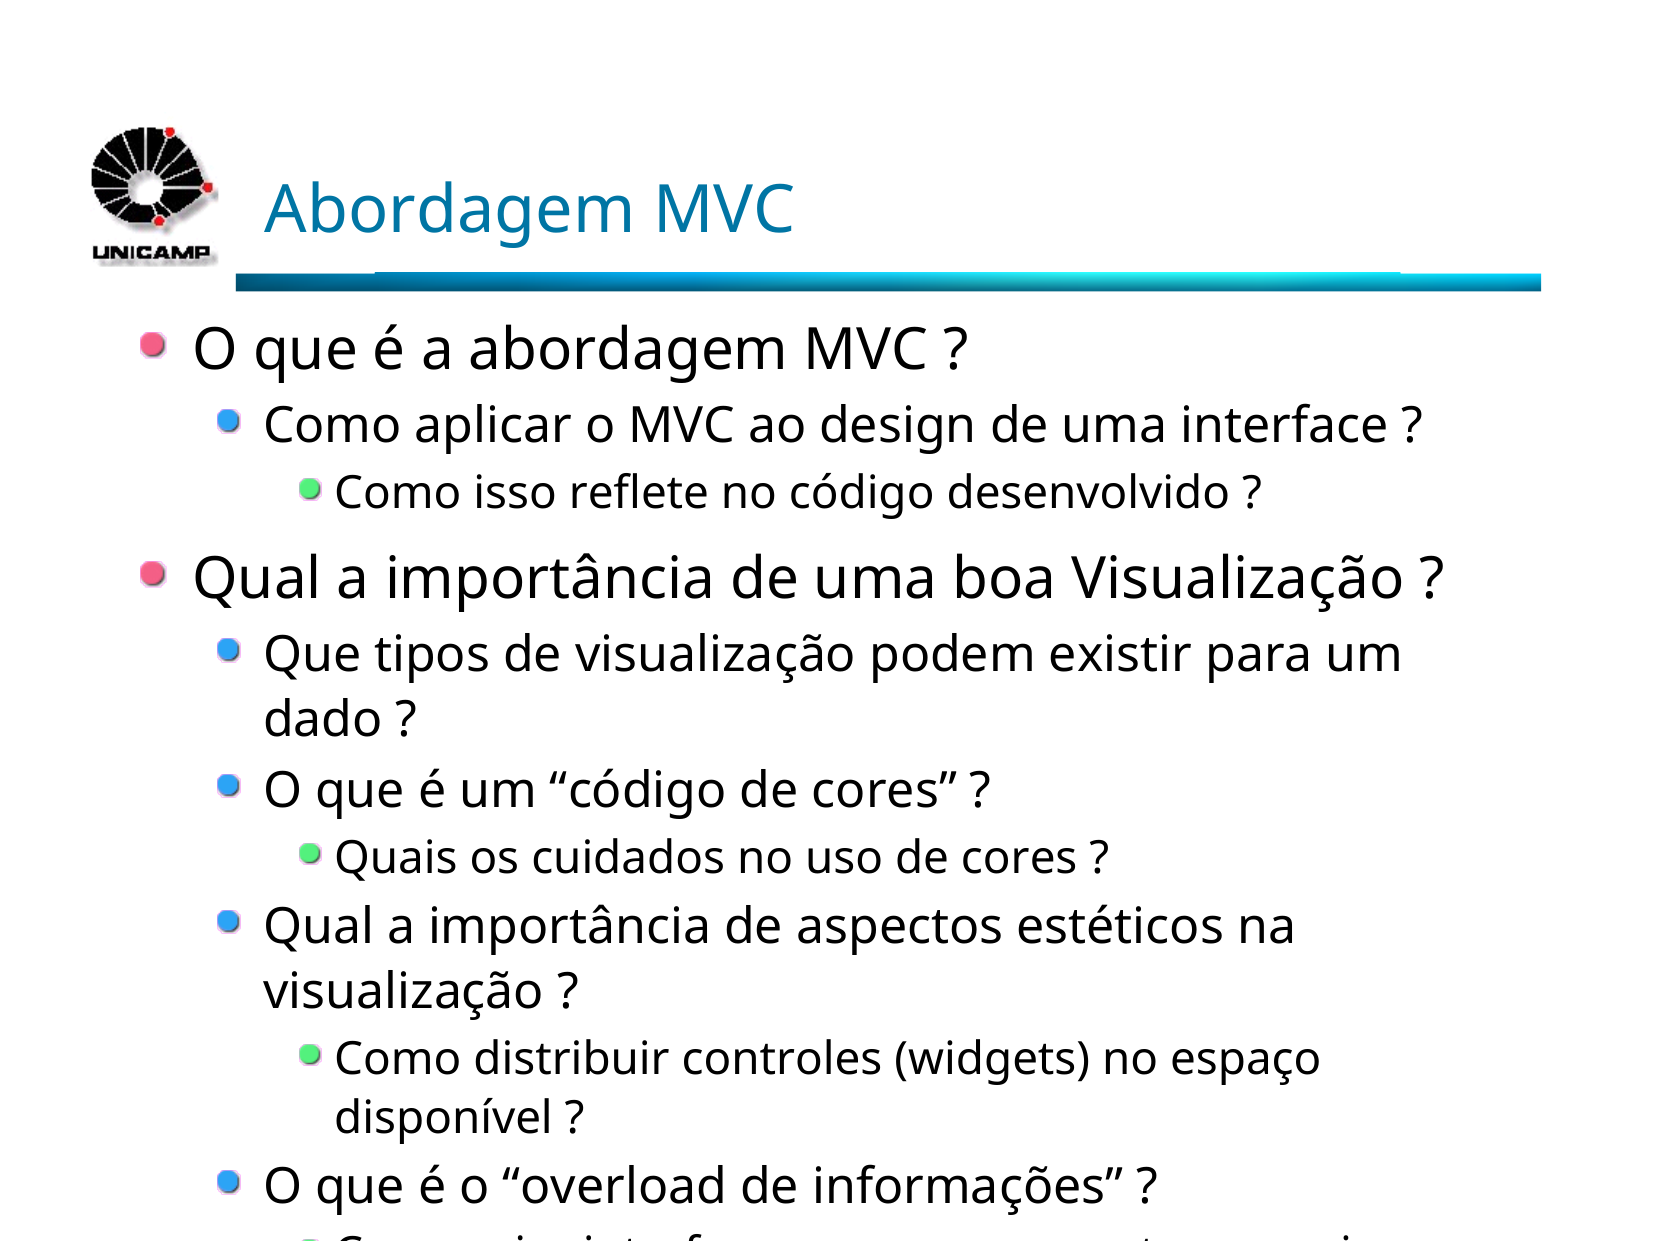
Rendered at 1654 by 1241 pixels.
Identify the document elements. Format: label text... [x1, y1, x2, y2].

picture [125, 272, 1654, 295]
list O que é a abordagem MVC ? Como aplicar o MVC ao design de uma interface ? Como isso reflete no código desenvolvido ? Qual a importância de uma boa Visualização ? Que tipos de visualização podem existir para um dado ? O que é um “código de cores” ? Quais os cuidados no uso de cores ? Qual a importância de aspectos estéticos na visualização ? Como distribuir controles (widgets) no espaço disponível ? O que é o “overload de informações” ? Como criar interfaces que ao mesmo tempo sejam informativas mas não incorram no overload ? [121, 309, 1534, 1167]
picture [216, 1169, 242, 1196]
title Abordagem MVC [264, 57, 1534, 250]
